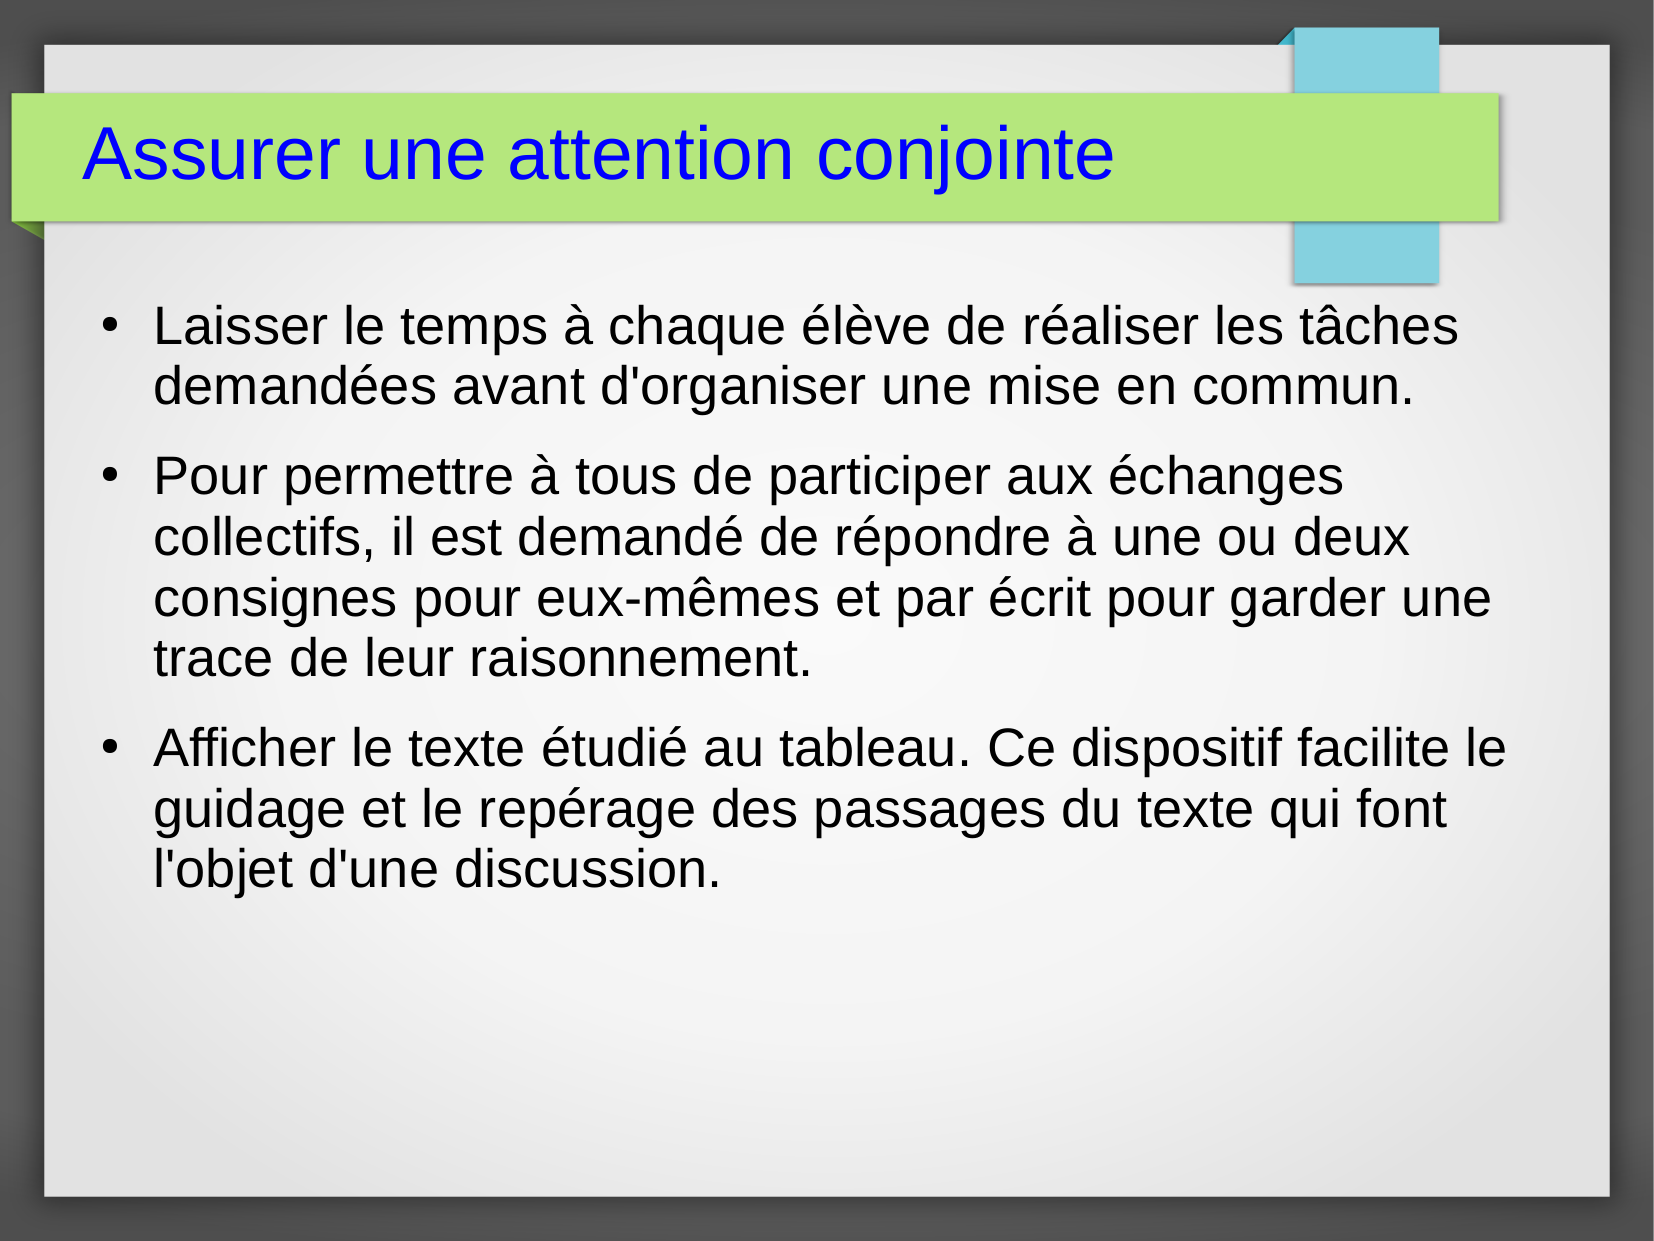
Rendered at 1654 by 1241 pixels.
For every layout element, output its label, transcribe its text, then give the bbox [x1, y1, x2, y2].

picture [0, 0, 1654, 1241]
list Laisser le temps à chaque élève de réaliser les tâches demandées avant d'organiser une mise en commun. Pour permettre à tous de participer aux échanges collectifs, il est demandé de répondre à une ou deux consignes pour eux-mêmes et par écrit pour garder une trace de leur raisonnement. Afficher le texte étudié au tableau. Ce dispositif facilite le guidage et le repérage des passages du texte qui font l'objet d'une discussion. [82, 295, 1571, 1015]
title Assurer une attention conjointe [82, 94, 1264, 213]
